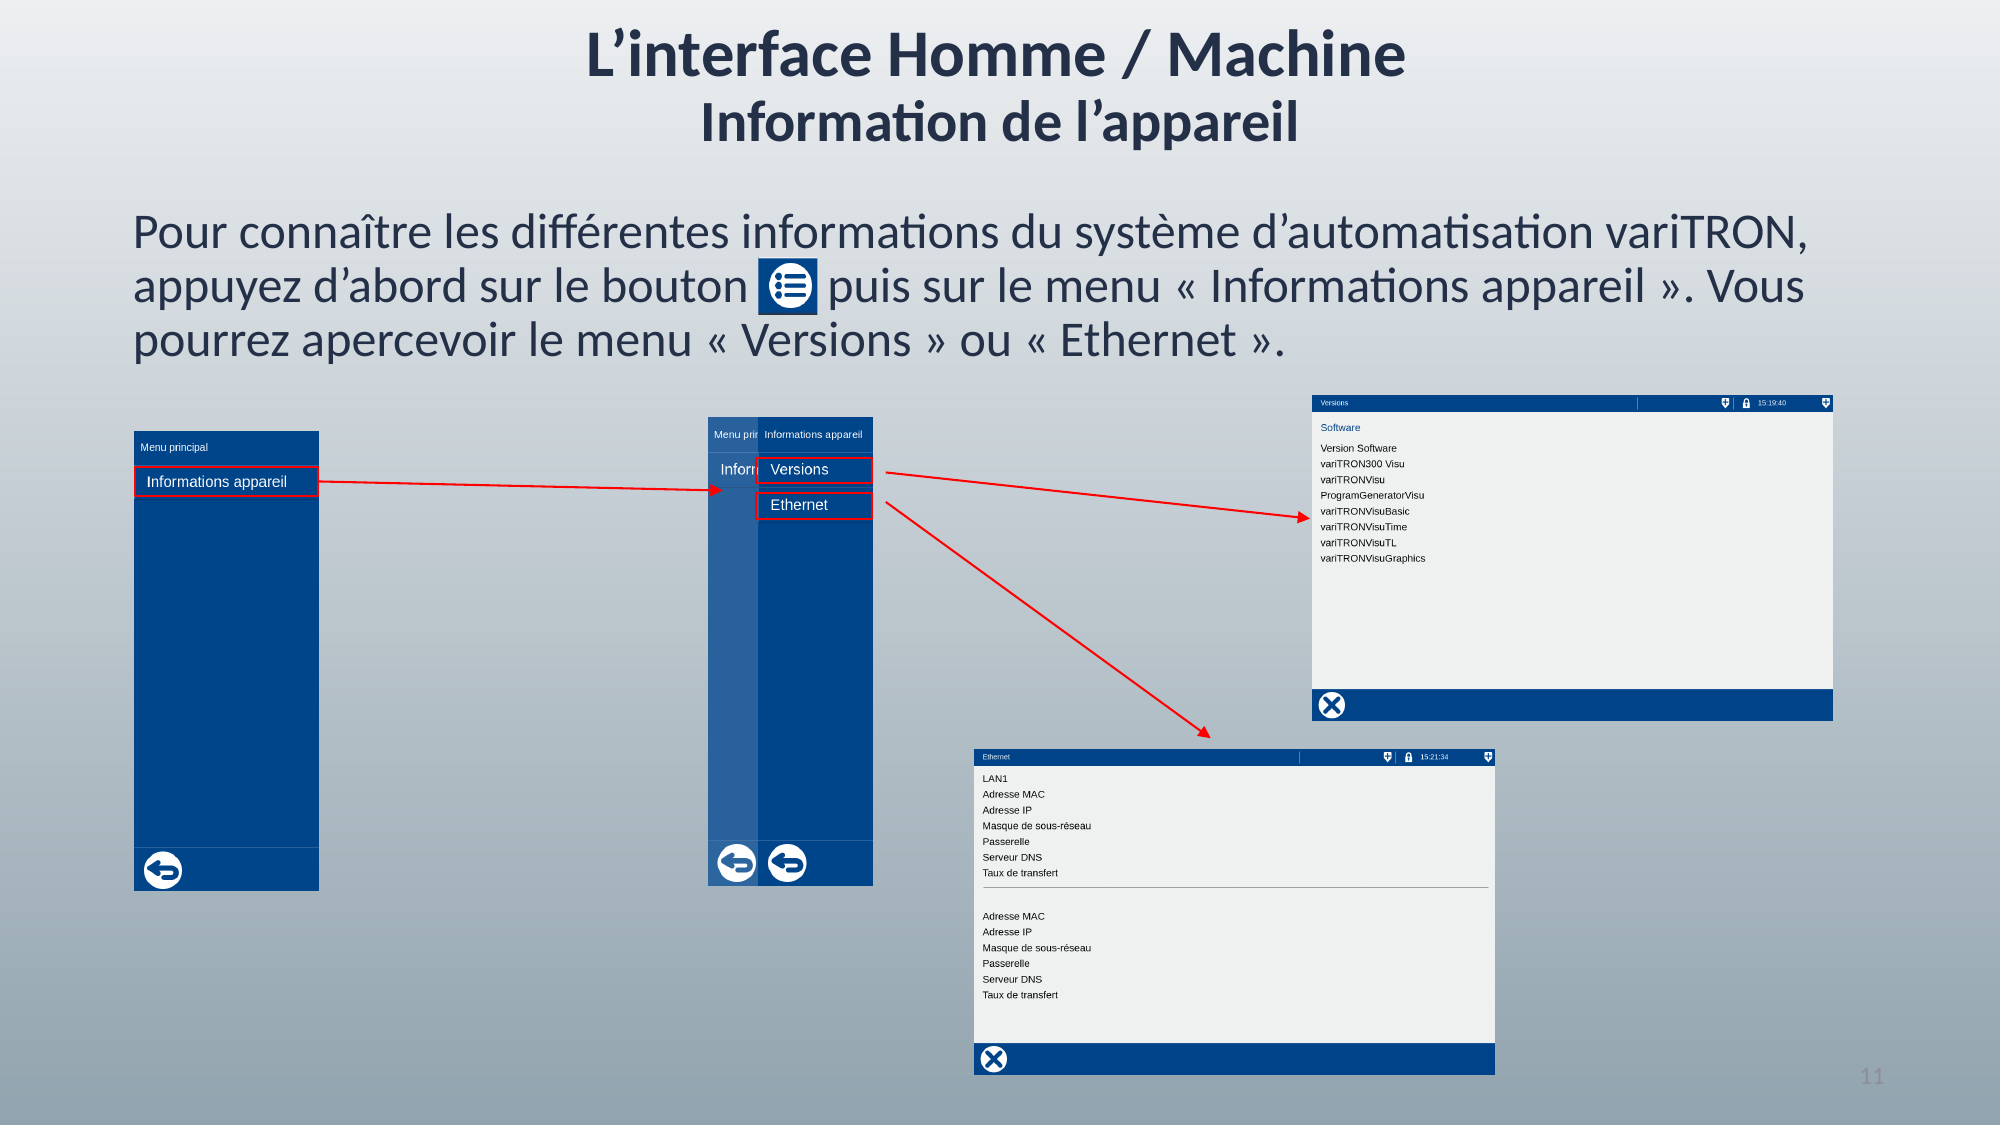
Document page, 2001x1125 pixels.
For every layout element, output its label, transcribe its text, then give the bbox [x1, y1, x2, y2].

picture [974, 749, 1495, 1076]
picture [134, 692, 319, 891]
text_box L’interface Homme / Machine [1178, 46, 1212, 75]
picture [1312, 692, 1833, 721]
picture [708, 692, 873, 886]
text_box L’interface Homme / Machine [134, 11, 1860, 75]
text_box Information de l’appareil [41, 75, 1959, 211]
text_box Pour connaître les différentes informations du système d’automatisation variTRON, appuyez d’abord sur le bouton puis sur le menu « Informations appareil ». Vous pourrez apercevoir le menu « Versions » ou « Ethernet ». [118, 197, 1861, 692]
picture [758, 257, 818, 315]
